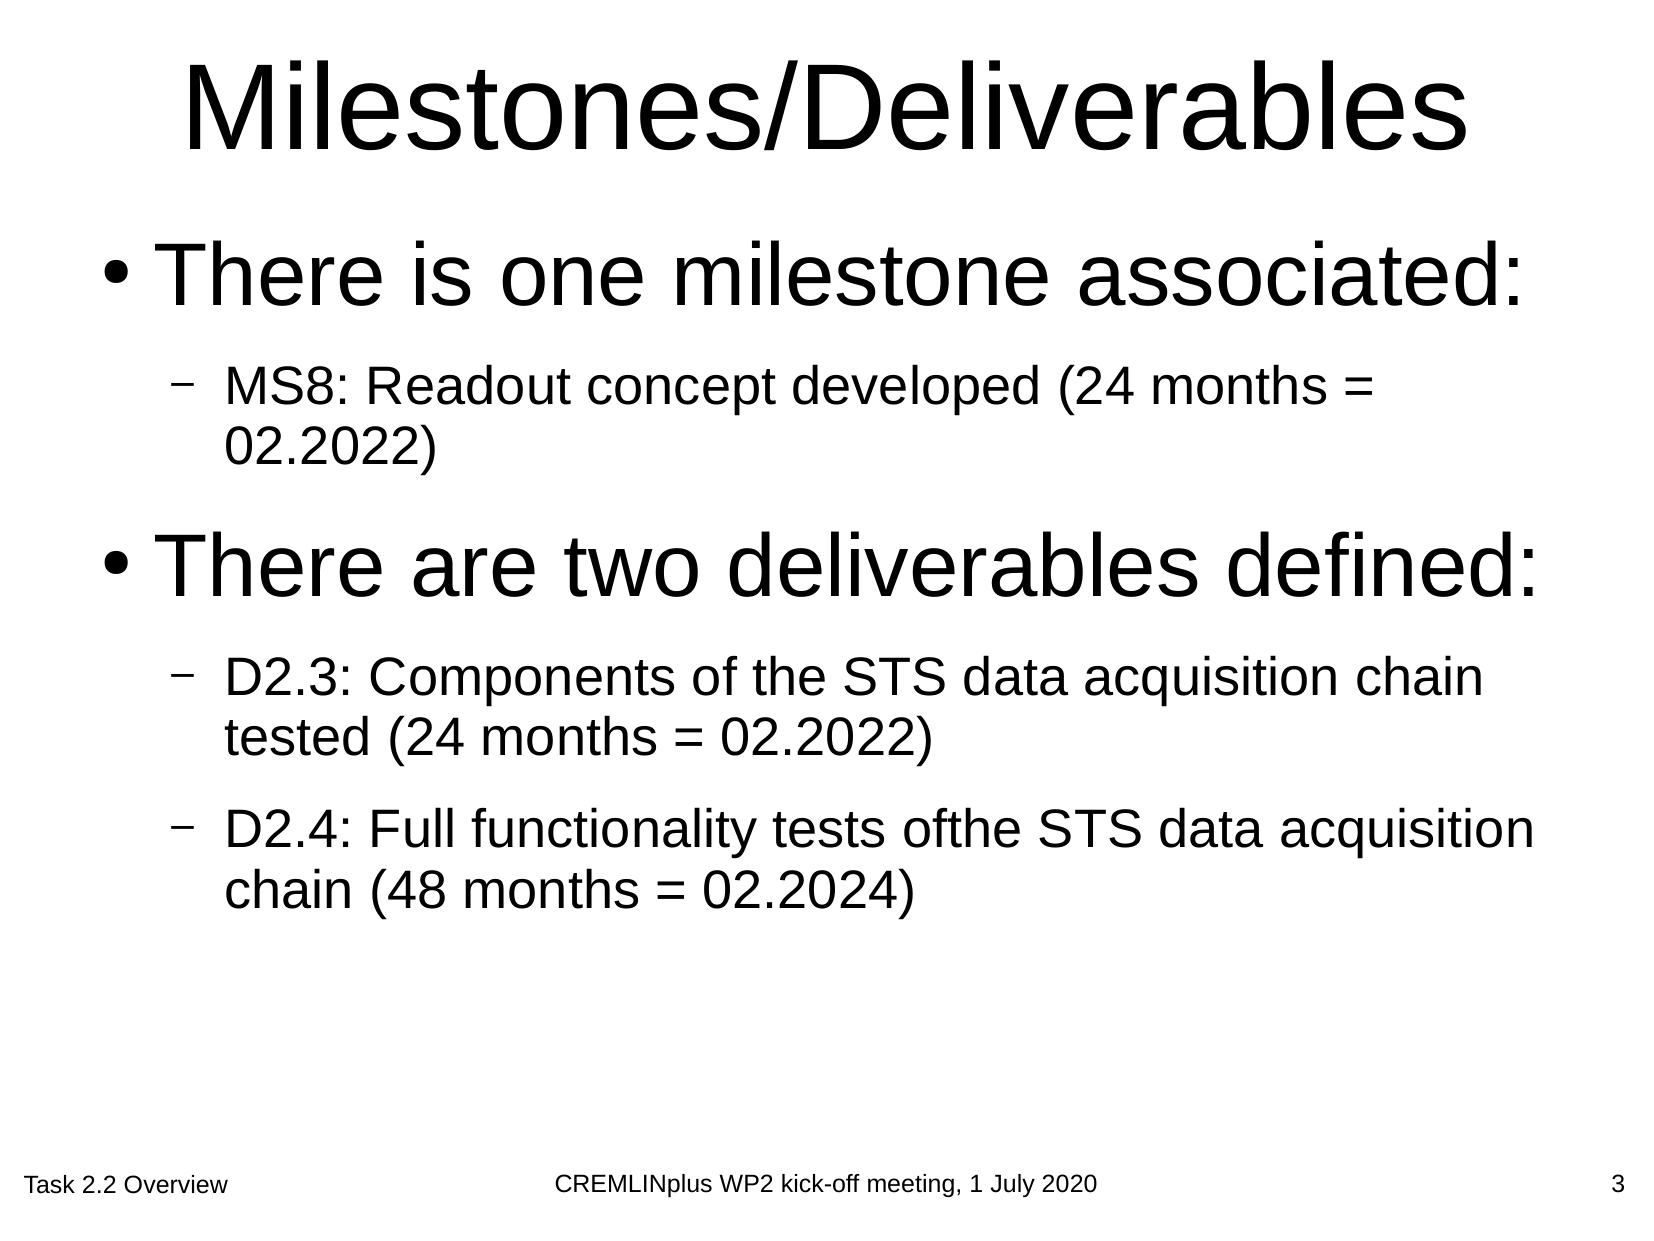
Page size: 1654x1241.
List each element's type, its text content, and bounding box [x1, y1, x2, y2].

title Milestones/Deliverables [82, 38, 1571, 176]
list There is one milestone associated: MS8: Readout concept developed (24 months = 02.2022) There are two deliverables defined: D2.3: Components of the STS data acquisition chain tested (24 months = 02.2022) D2.4: Full functionality tests ofthe STS data acquisition chain (48 months = 02.2024) [82, 224, 1571, 1099]
